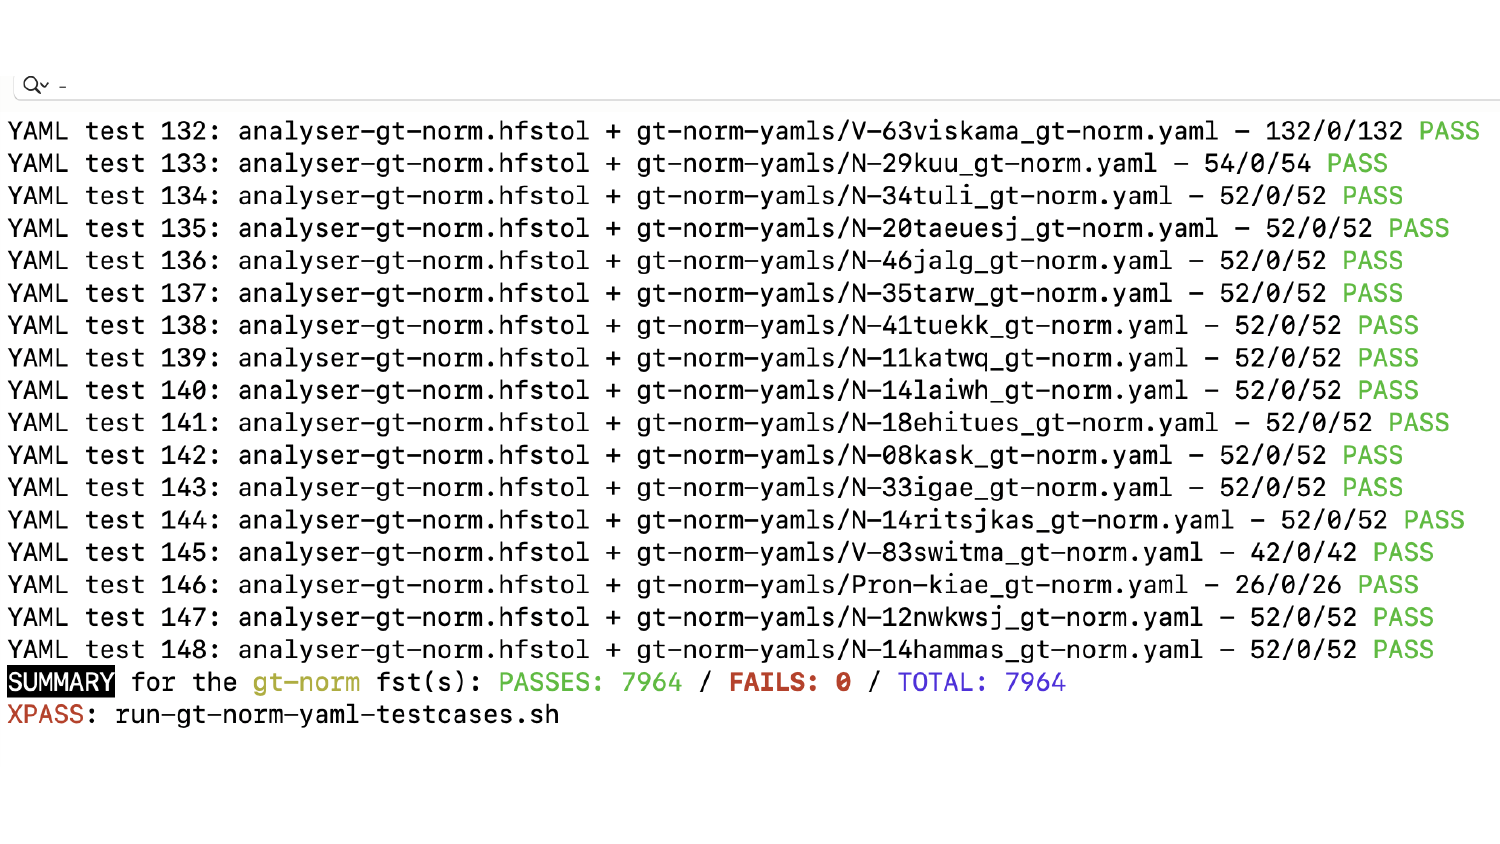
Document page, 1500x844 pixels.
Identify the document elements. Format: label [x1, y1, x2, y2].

picture [0, 76, 1500, 768]
